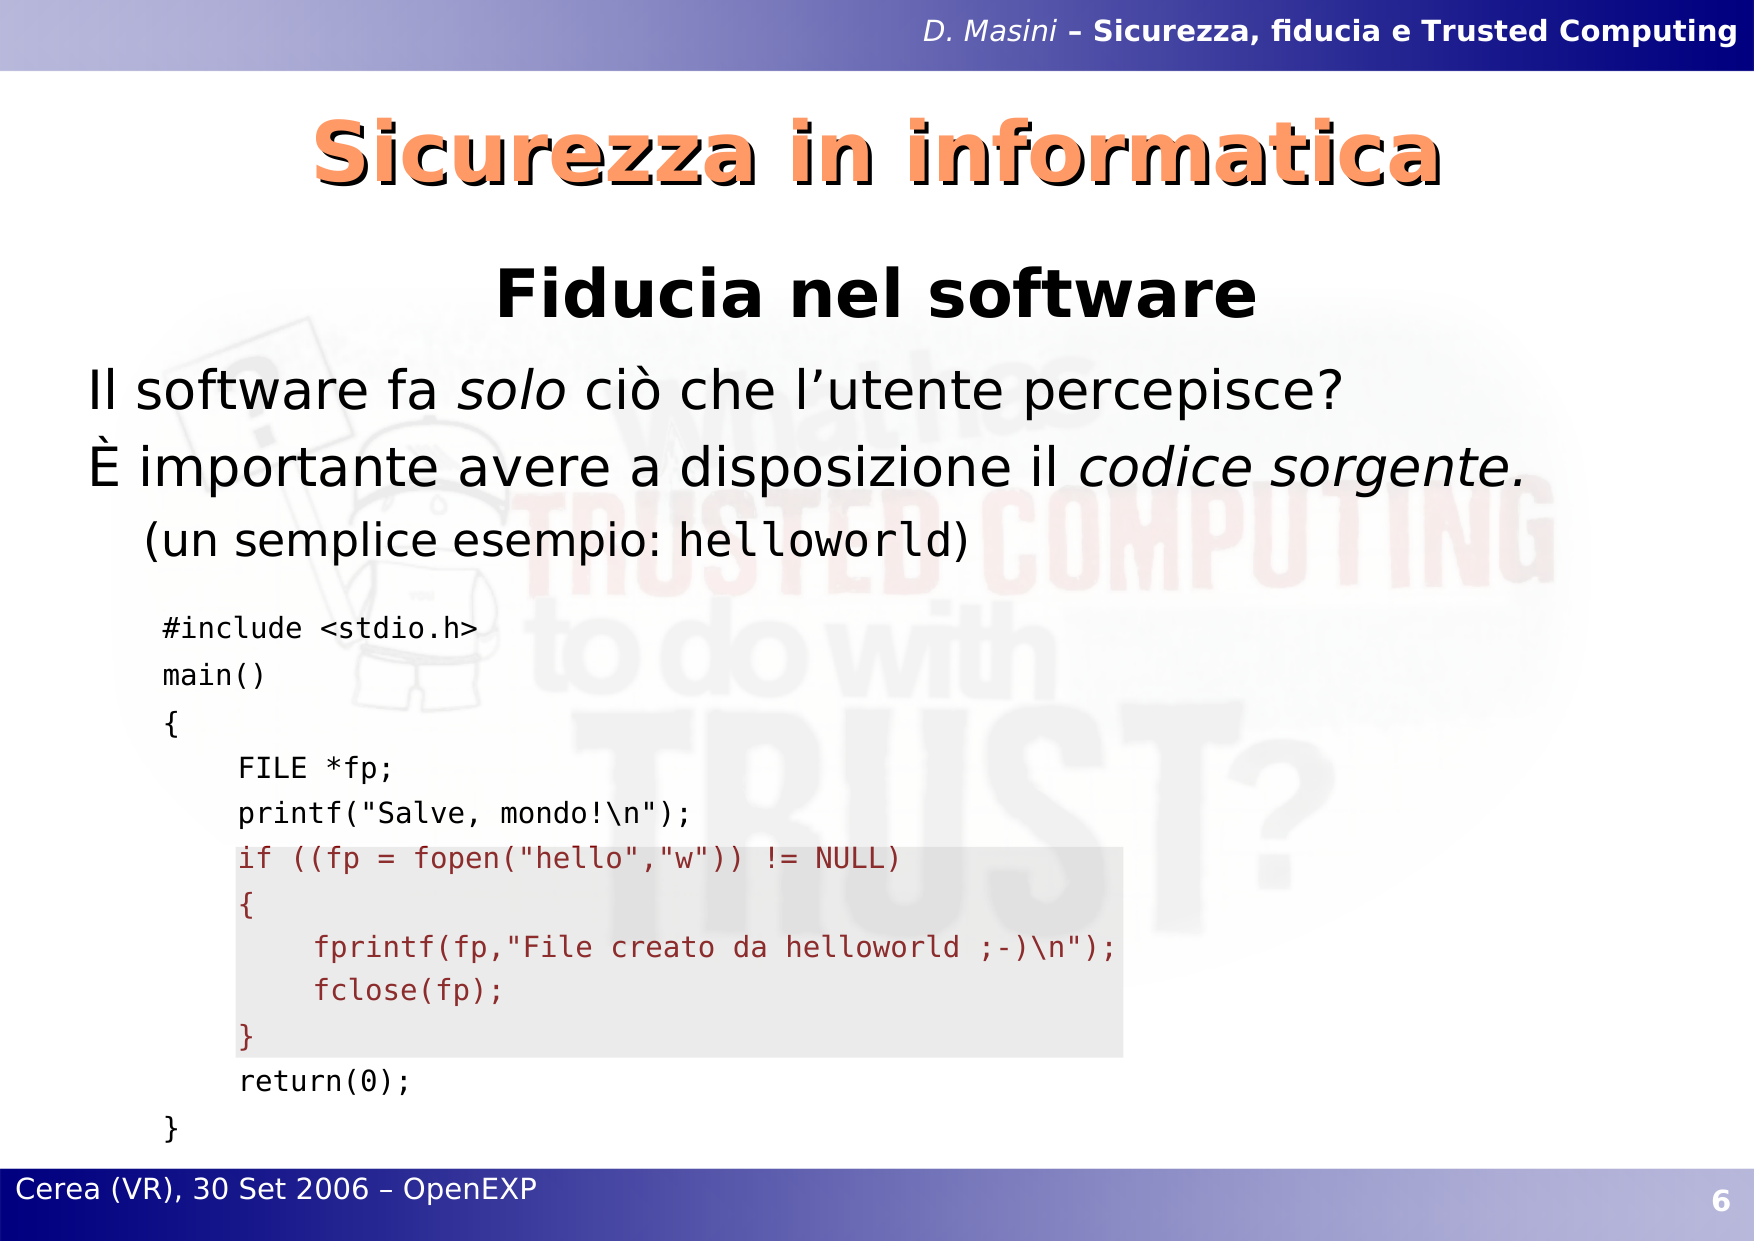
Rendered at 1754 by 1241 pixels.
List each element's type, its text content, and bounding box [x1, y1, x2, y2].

text_box Cerea (VR), 30 Set 2006 – OpenEXP [0, 1175, 1314, 1234]
picture [0, 0, 1754, 1241]
title Sicurezza in informatica [87, 49, 1667, 257]
text_box <numero> [1641, 1185, 1732, 1223]
text_box [235, 846, 1124, 1058]
text_box D. Masini – Sicurezza, fiducia e Trusted Computing [602, 7, 1754, 63]
list Fiducia nel software Il software fa solo ciò che l’utente percepisce? È importante avere a disposizione il codice sorgente. (un semplice esempio: helloworld) #include <stdio.h> main() { FILE *fp; printf("Salve, mondo!\n"); if ((fp = fopen("hello","w")) != NULL) { fprintf(fp,"File creato da helloworld ;-)\n"); fclose(fp); } return(0); } [87, 258, 1667, 1149]
